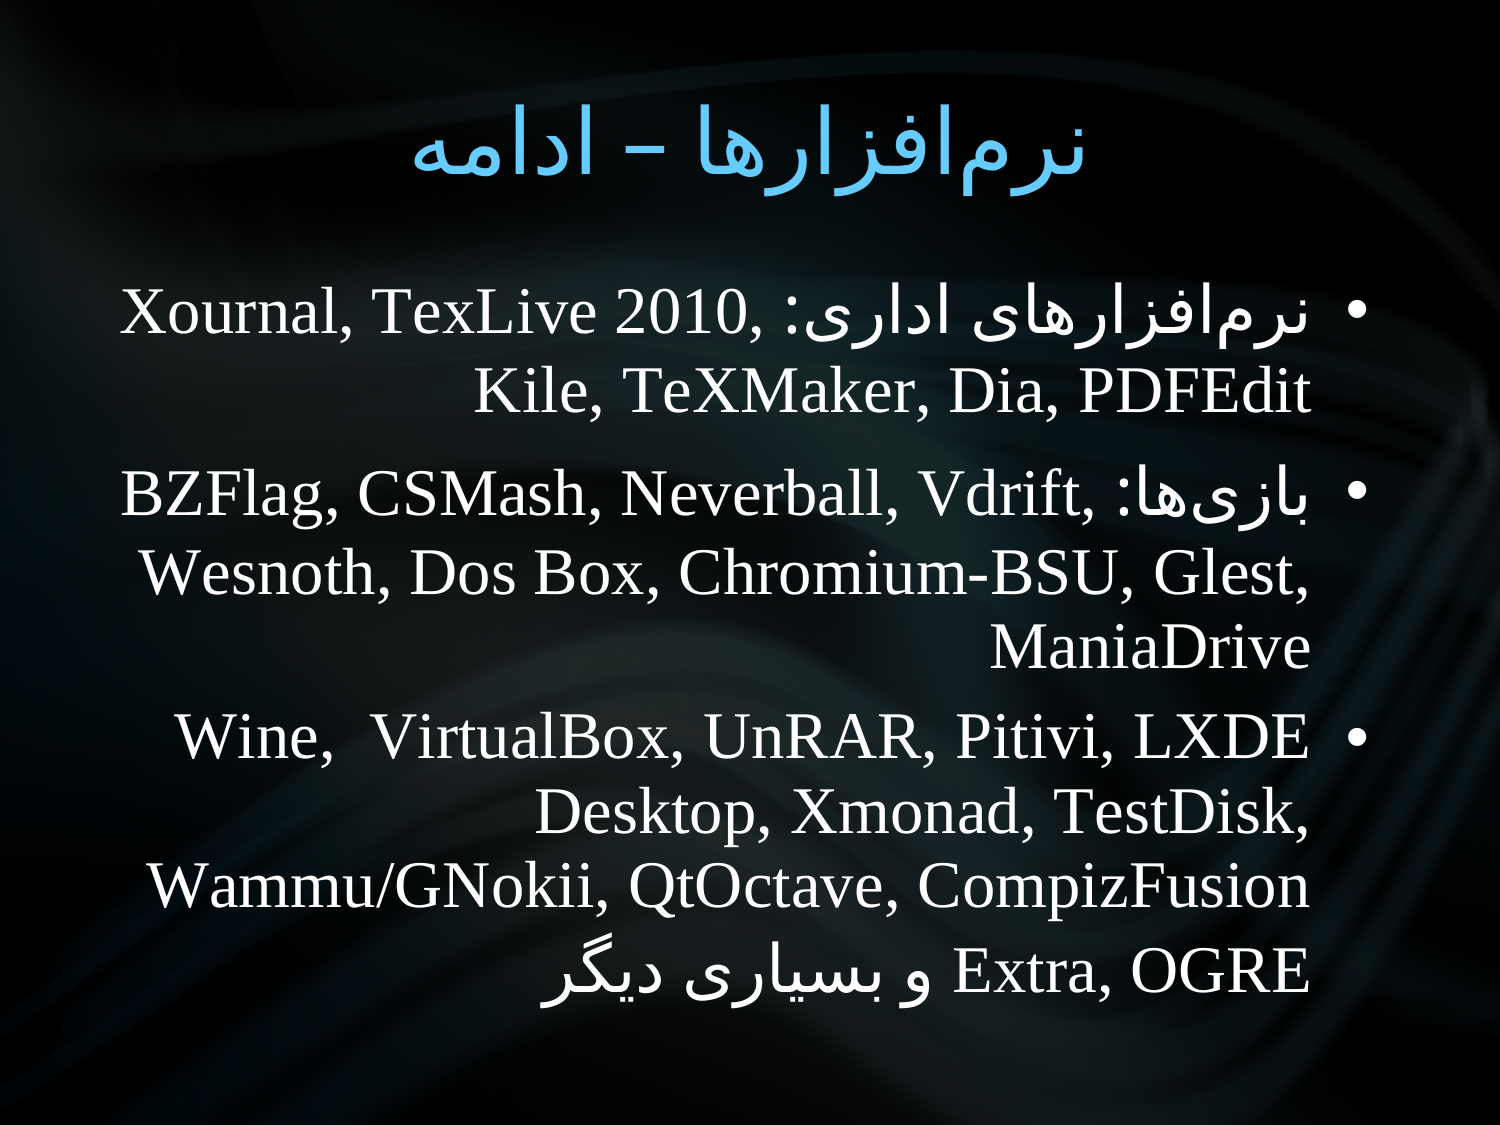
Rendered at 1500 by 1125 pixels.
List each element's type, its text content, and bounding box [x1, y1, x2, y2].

list نرم‌افزارهای اداری: Xournal, TexLive 2010, Kile, TeXMaker, Dia, PDFEdit بازی‌ها: BZFlag, CSMash, Neverball, Vdrift, Wesnoth, Dos Box, Chromium-BSU, Glest, ManiaDrive Wine, VirtualBox, UnRAR, Pitivi, LXDE Desktop, Xmonad, TestDisk, Wammu/GNokii, QtOctave, CompizFusion Extra, OGRE و بسیاری دیگر [75, 262, 1426, 1059]
title نرم‌افزارها – ادامه [75, 45, 1426, 233]
